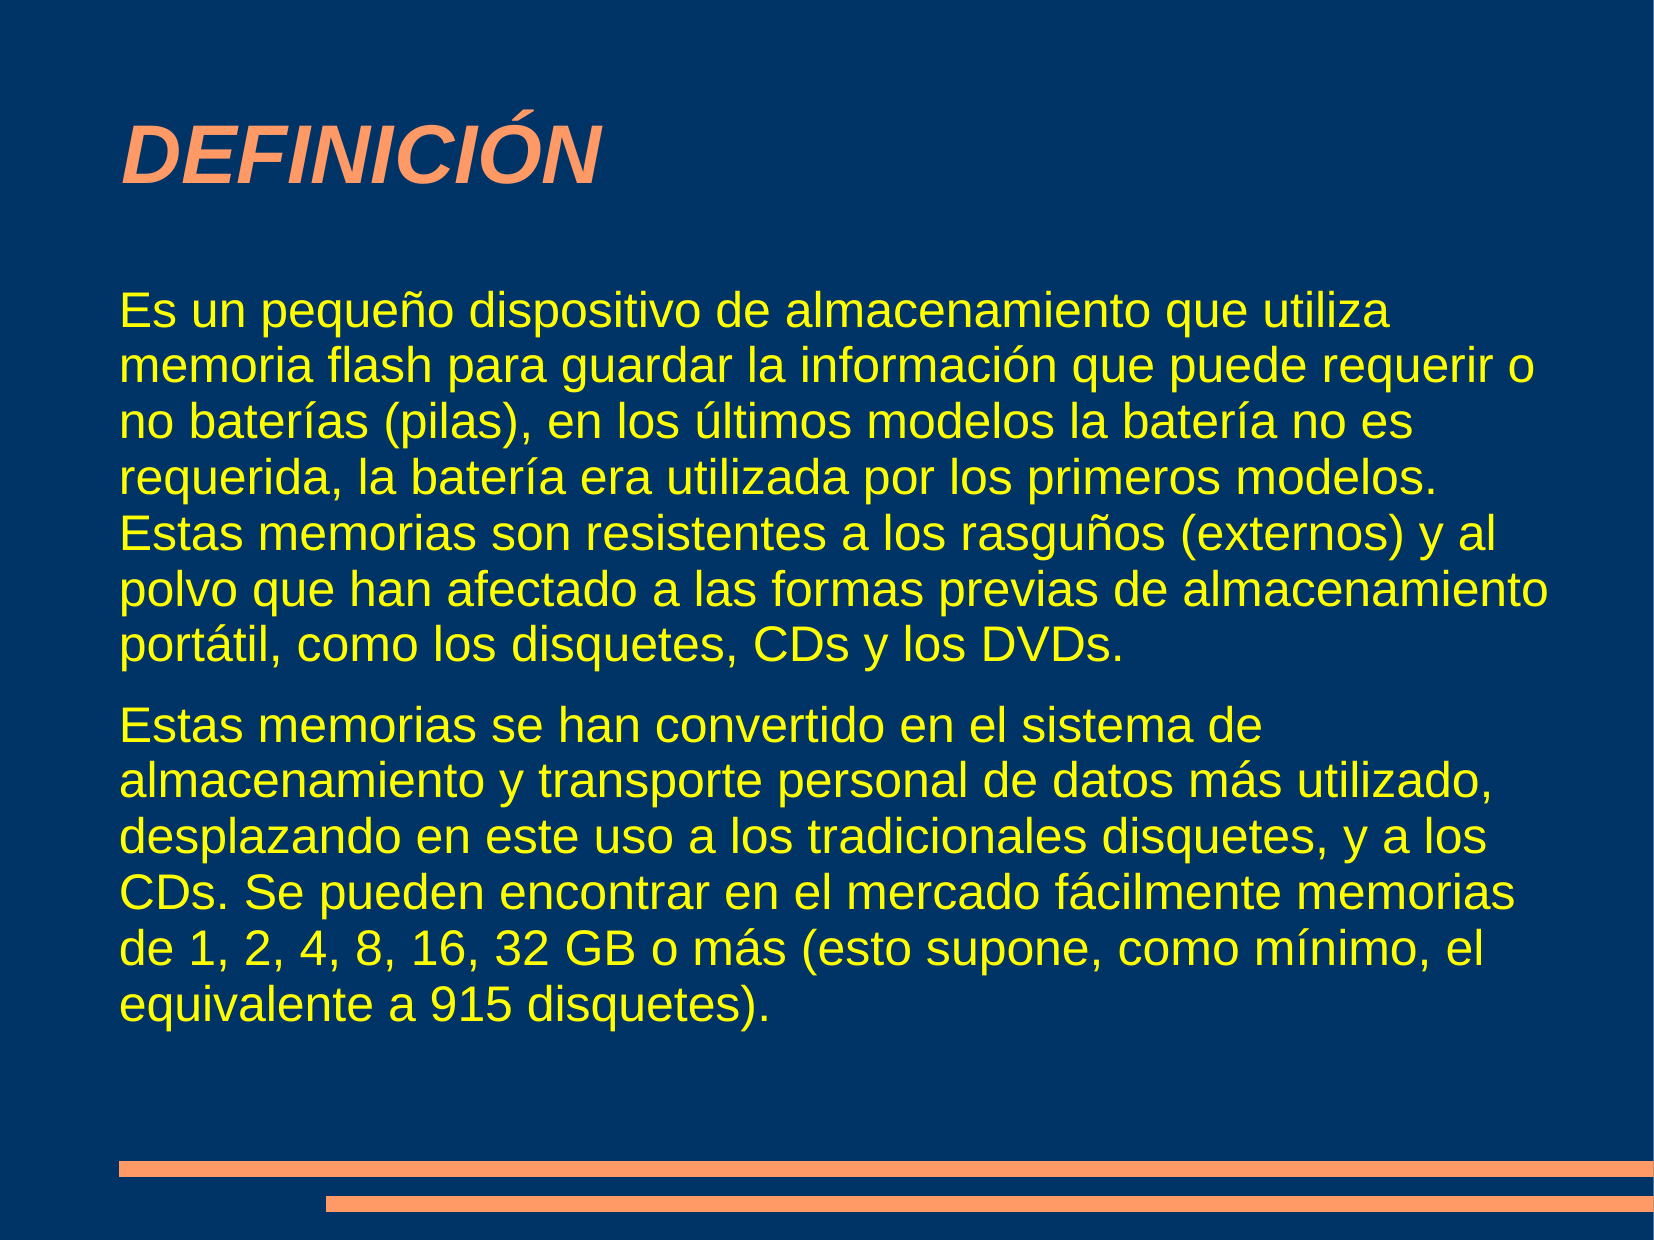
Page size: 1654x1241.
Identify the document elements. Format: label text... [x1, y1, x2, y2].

text_box Es un pequeño dispositivo de almacenamiento que utiliza memoria flash para guardar la información que puede requerir o no baterías (pilas), en los últimos modelos la batería no es requerida, la batería era utilizada por los primeros modelos. Estas memorias son resistentes a los rasguños (externos) y al polvo que han afectado a las formas previas de almacenamiento portátil, como los disquetes, CDs y los DVDs. Estas memorias se han convertido en el sistema de almacenamiento y transporte personal de datos más utilizado, desplazando en este uso a los tradicionales disquetes, y a los CDs. Se pueden encontrar en el mercado fácilmente memorias de 1, 2, 4, 8, 16, 32 GB o más (esto supone, como mínimo, el equivalente a 915 disquetes). [119, 281, 1565, 1123]
title DEFINICIÓN [121, 46, 1534, 254]
